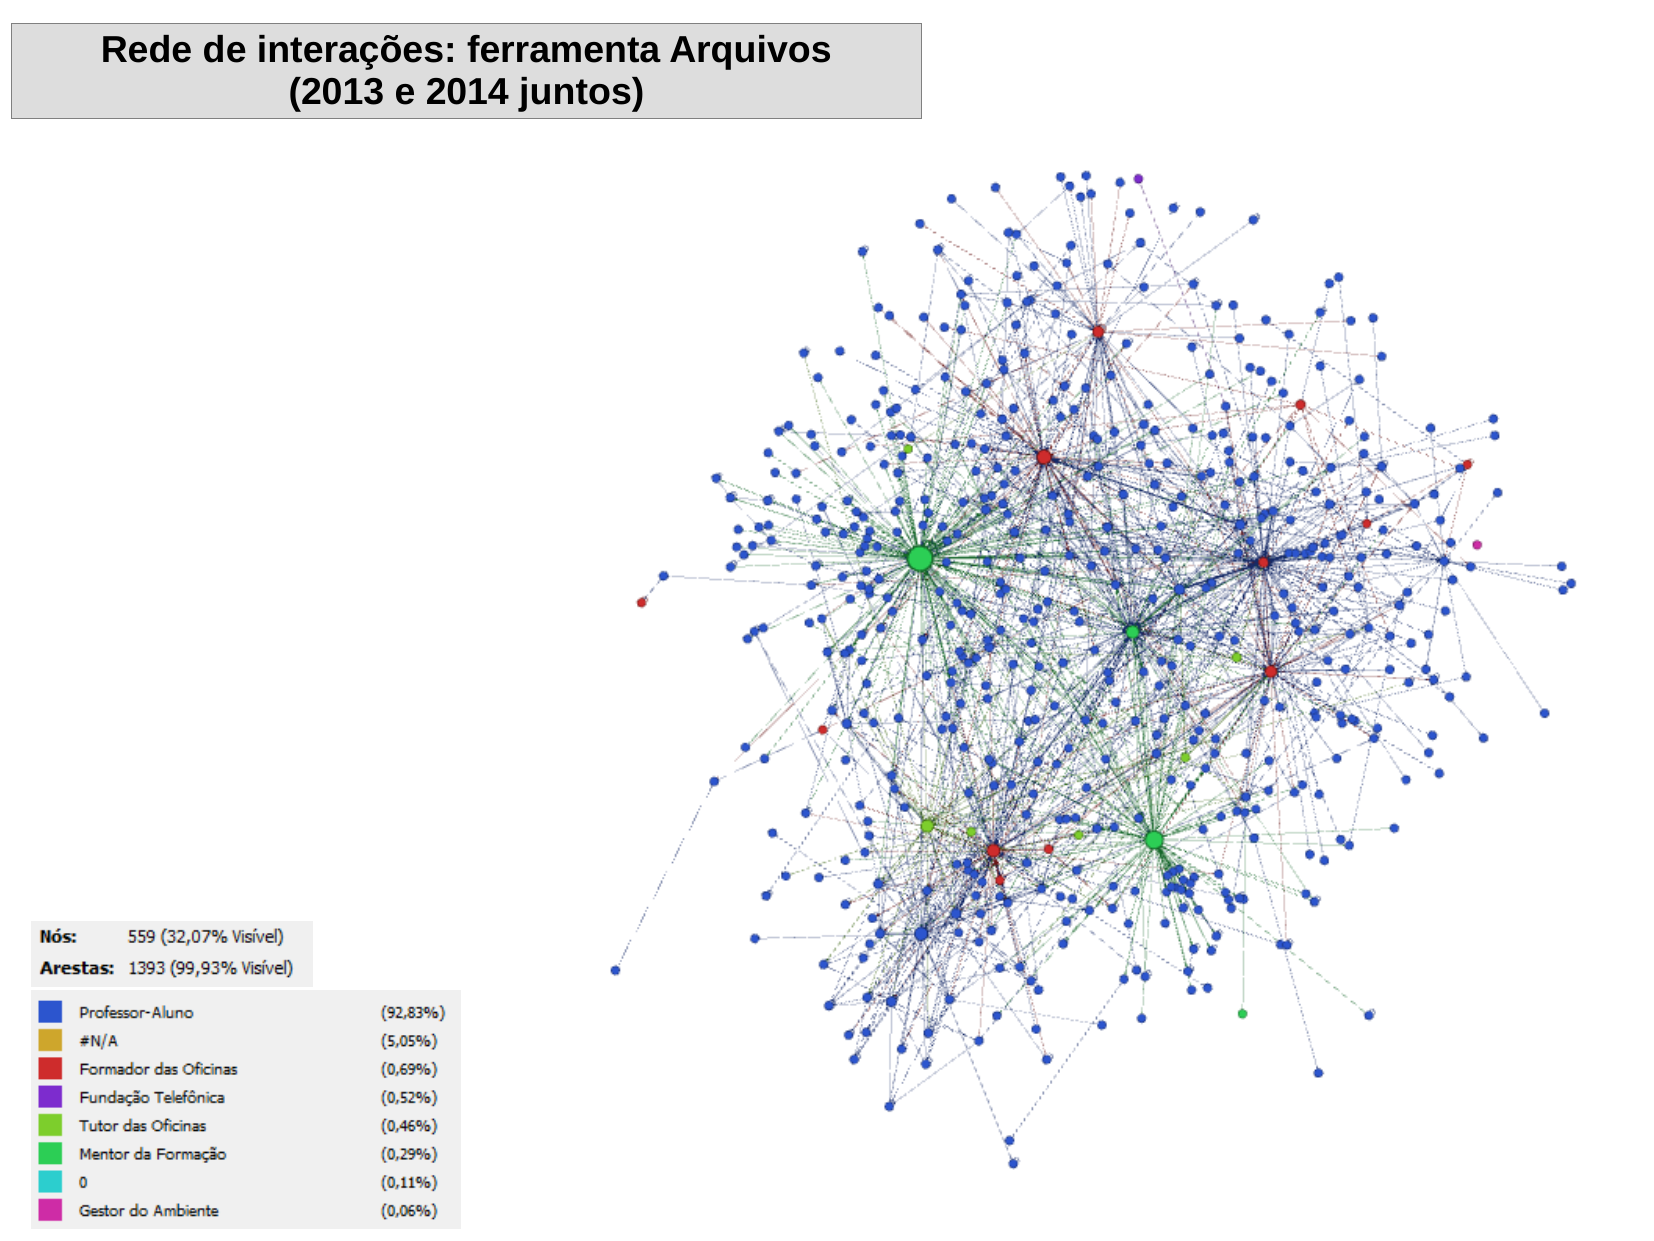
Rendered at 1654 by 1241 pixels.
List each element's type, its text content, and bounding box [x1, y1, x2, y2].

text_box Rede de interações: ferramenta Arquivos (2013 e 2014 juntos) [11, 23, 922, 119]
picture [586, 132, 1595, 1185]
picture [31, 921, 313, 987]
picture [31, 990, 461, 1229]
